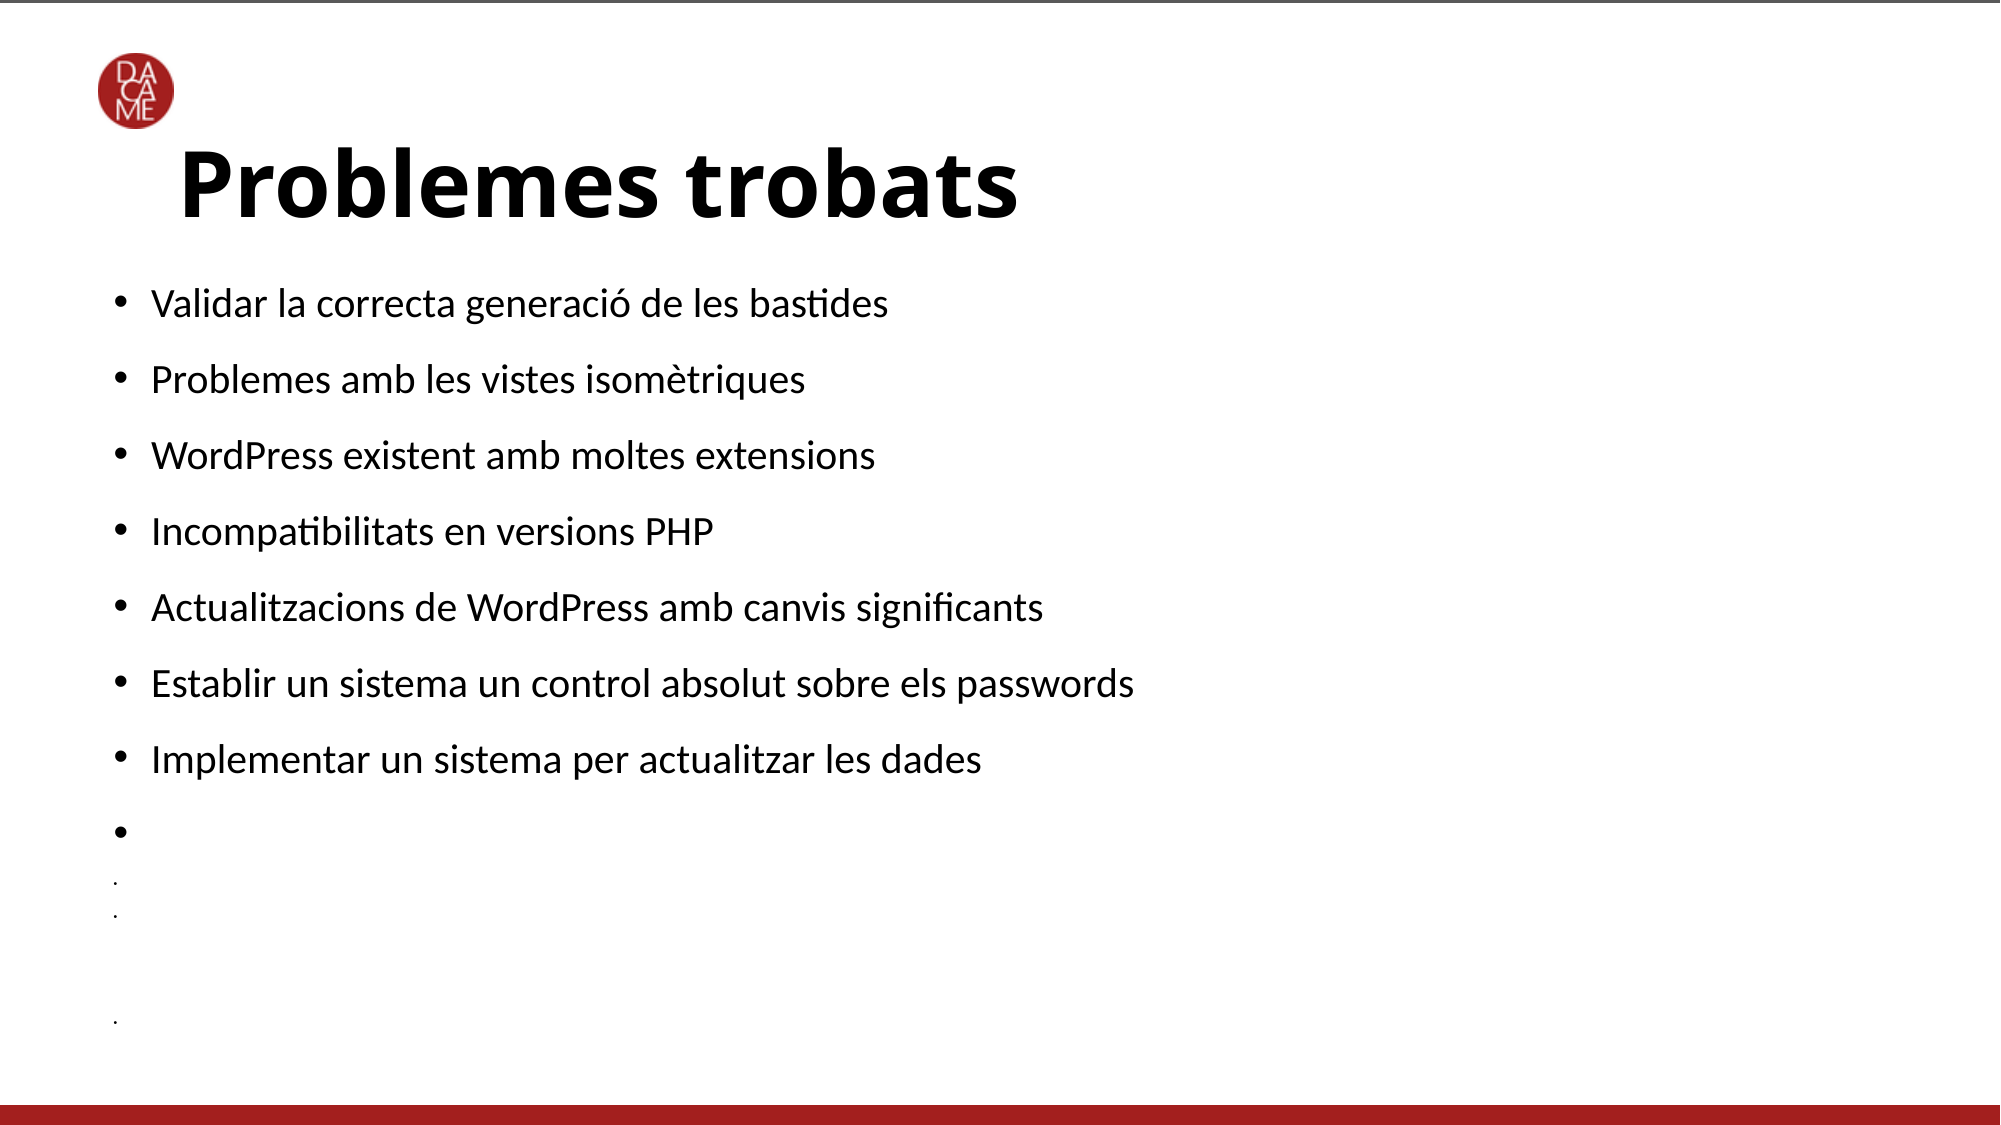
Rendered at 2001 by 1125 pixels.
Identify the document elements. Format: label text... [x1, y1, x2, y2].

text_box [0, 1105, 2000, 1125]
title Problemes trobats [162, 99, 1863, 263]
picture [98, 53, 174, 129]
list Validar la correcta generació de les bastides Problemes amb les vistes isomètriques WordPress existent amb moltes extensions Incompatibilitats en versions PHP Actualitzacions de WordPress amb canvis significants Establir un sistema un control absolut sobre els passwords Implementar un sistema per actualitzar les dades [98, 263, 1863, 1014]
